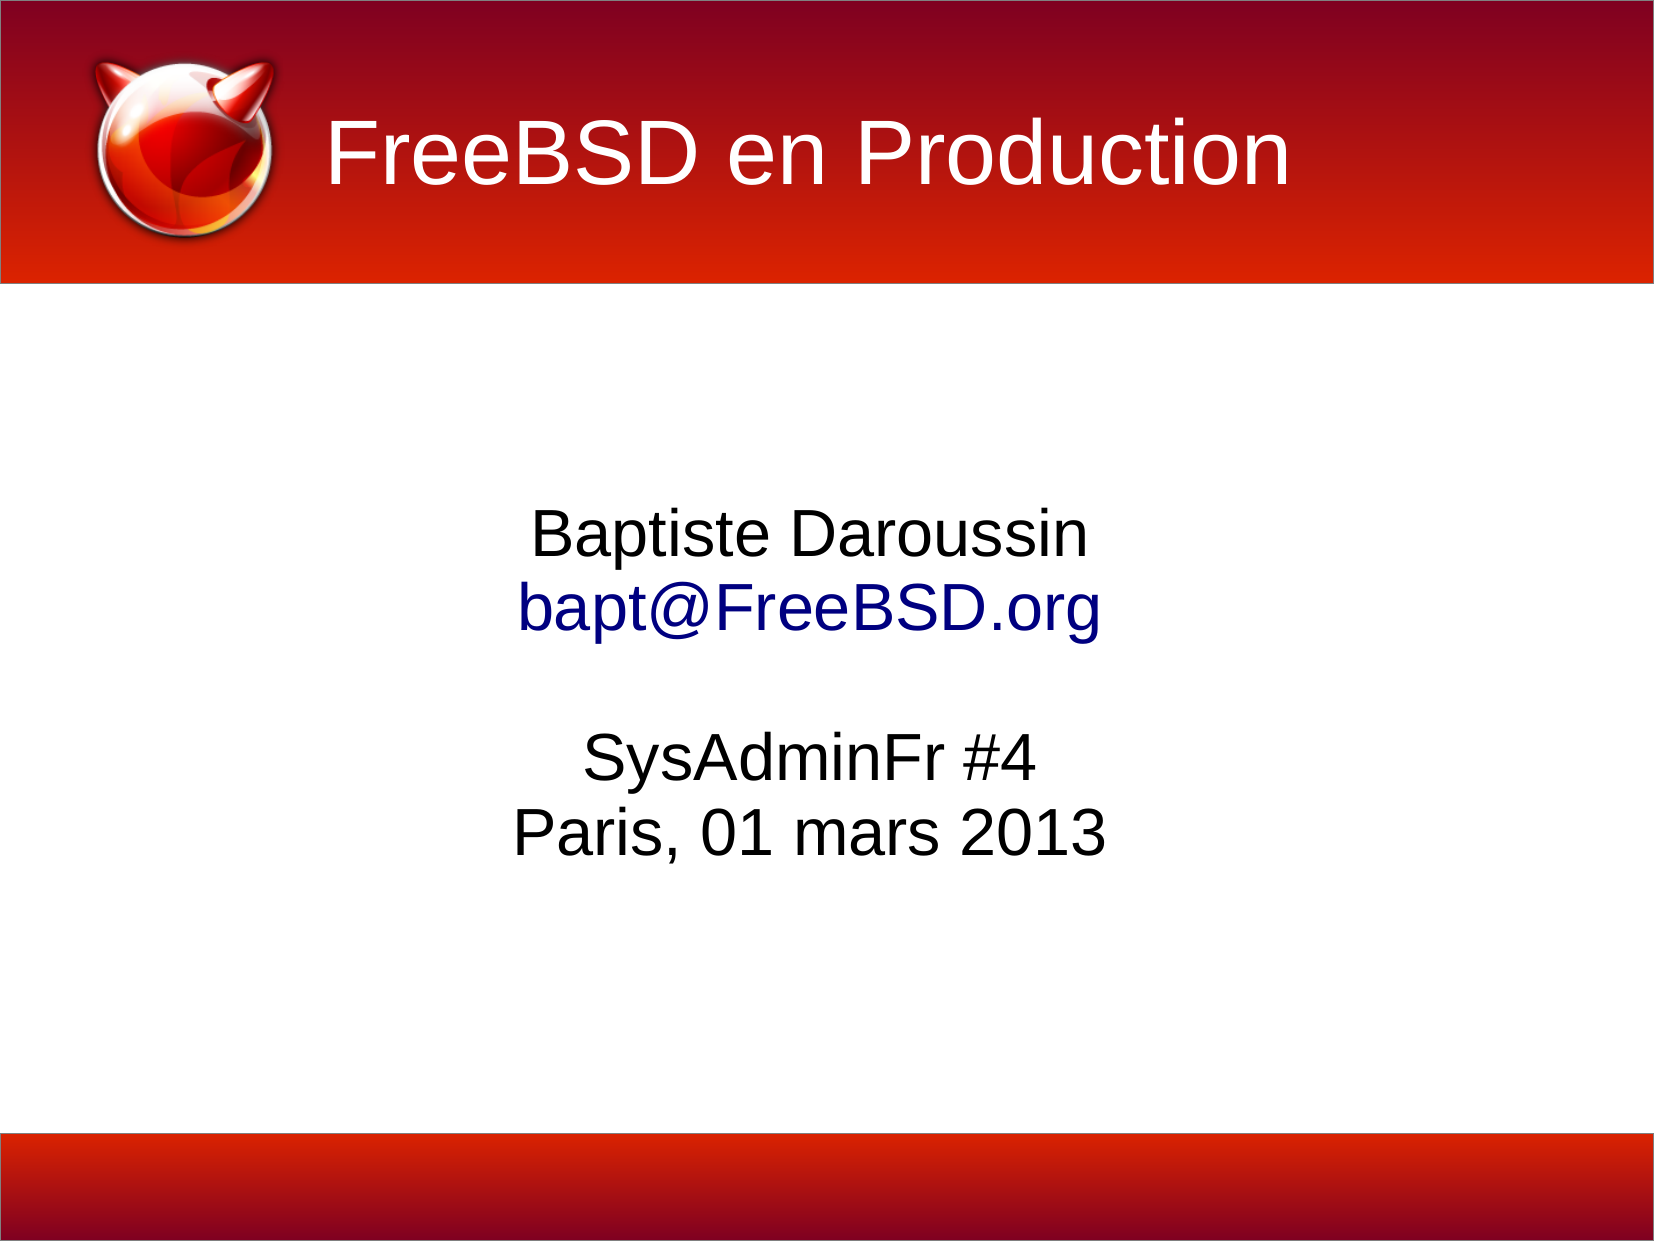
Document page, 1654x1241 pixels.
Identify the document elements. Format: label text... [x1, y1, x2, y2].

subtitle Baptiste Daroussin bapt@FreeBSD.org SysAdminFr #4 Paris, 01 mars 2013 [82, 290, 1538, 1075]
title FreeBSD en Production [82, 49, 1536, 257]
